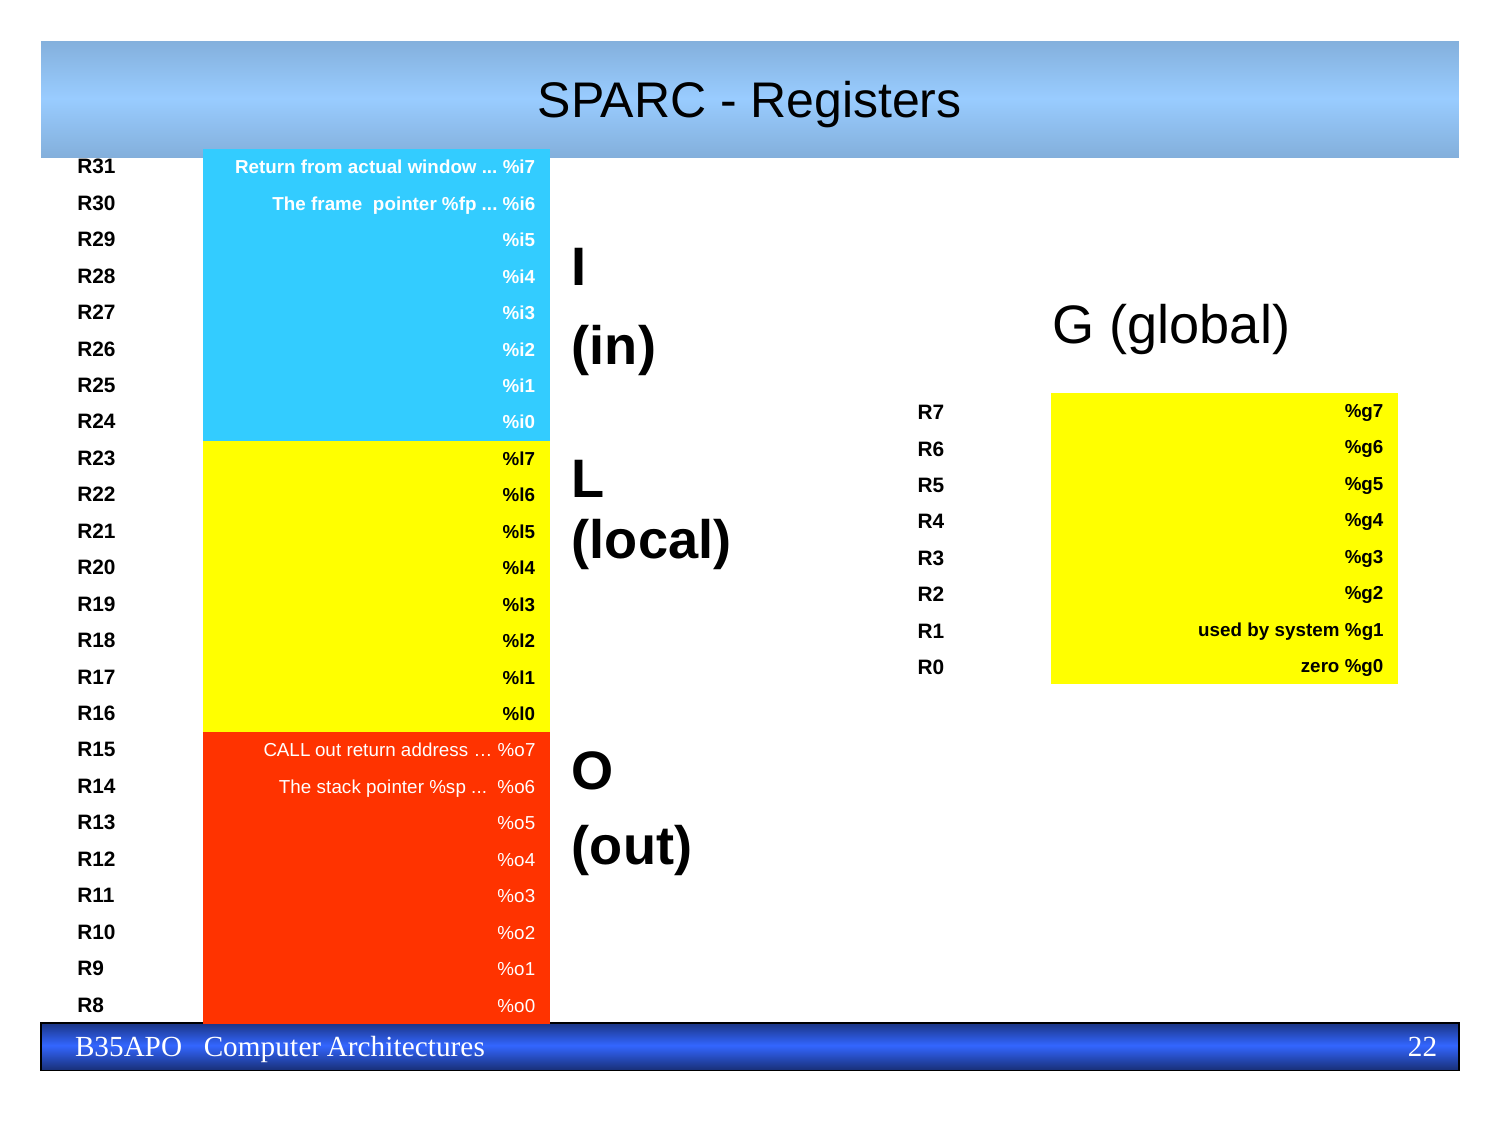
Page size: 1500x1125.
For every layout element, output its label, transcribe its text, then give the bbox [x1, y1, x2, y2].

table_cell O (out) [557, 732, 750, 1024]
table_cell R29 [72, 222, 191, 259]
table_header R7 [912, 395, 1031, 431]
table_cell R2 [912, 577, 1031, 614]
table_cell used by system %g1 [1051, 611, 1398, 648]
table_cell R30 [72, 186, 191, 222]
table_cell %o2 [203, 914, 550, 951]
text_box G (global) [1037, 287, 1325, 363]
table_cell R10 [72, 914, 191, 951]
table_cell R19 [72, 587, 191, 623]
table_cell R24 [72, 404, 191, 441]
table_cell %l7 [203, 441, 550, 477]
table_cell R18 [72, 623, 191, 659]
table_cell The stack pointer %sp ... %o6 [203, 769, 550, 805]
table_cell %l4 [203, 550, 550, 587]
table_cell %l1 [203, 659, 550, 696]
table_cell CALL out return address … %o7 [203, 732, 550, 769]
table_cell R27 [72, 295, 191, 331]
table_cell %o0 [203, 987, 550, 1024]
table_cell R5 [912, 468, 1031, 504]
table_cell %l0 [203, 696, 550, 732]
table_header Return from actual window ... %i7 [203, 149, 550, 186]
title SPARC - Registers [41, 41, 1459, 158]
table_cell R0 [912, 650, 1031, 686]
table_cell zero %g0 [1051, 648, 1398, 684]
table_cell R21 [72, 514, 191, 550]
table_cell %o3 [203, 878, 550, 914]
table_cell %l2 [203, 623, 550, 659]
table_cell %g4 [1051, 502, 1398, 538]
table_cell L (local) [557, 441, 750, 732]
table_cell R9 [72, 951, 191, 987]
table_cell %o1 [203, 951, 550, 987]
table_cell %o5 [203, 805, 550, 842]
table_cell R13 [72, 805, 191, 842]
table_header I (in) [557, 149, 750, 441]
table_header %g7 [1051, 393, 1398, 429]
table_cell The frame pointer %fp ... %i6 [203, 186, 550, 222]
table_cell %l6 [203, 477, 550, 514]
table_cell R8 [72, 987, 191, 1024]
table_cell R25 [72, 368, 191, 404]
table_cell R28 [72, 259, 191, 295]
table_cell %g3 [1051, 538, 1398, 575]
table_cell %l3 [203, 587, 550, 623]
table_cell R23 [72, 441, 191, 477]
table_cell R26 [72, 331, 191, 368]
table_header R31 [72, 149, 191, 186]
table_cell %g5 [1051, 466, 1398, 502]
table_cell %i0 [203, 404, 550, 441]
table_cell R12 [72, 842, 191, 878]
table_cell R11 [72, 878, 191, 914]
table_cell R17 [72, 659, 191, 696]
table_cell R15 [72, 732, 191, 769]
table_cell R16 [72, 696, 191, 732]
table_cell %o4 [203, 842, 550, 878]
table_cell %i5 [203, 222, 550, 259]
table_cell %l5 [203, 514, 550, 550]
table_cell R22 [72, 477, 191, 514]
table_cell %g6 [1051, 429, 1398, 466]
table_cell %g2 [1051, 575, 1398, 611]
table_cell %i1 [203, 368, 550, 404]
table_cell %i4 [203, 259, 550, 295]
table_cell R1 [912, 614, 1031, 650]
table_cell %i3 [203, 295, 550, 331]
table_cell R3 [912, 541, 1031, 577]
table_cell %i2 [203, 331, 550, 368]
table_cell R4 [912, 504, 1031, 541]
table_cell R6 [912, 431, 1031, 468]
table_cell R20 [72, 550, 191, 587]
table_cell R14 [72, 769, 191, 805]
